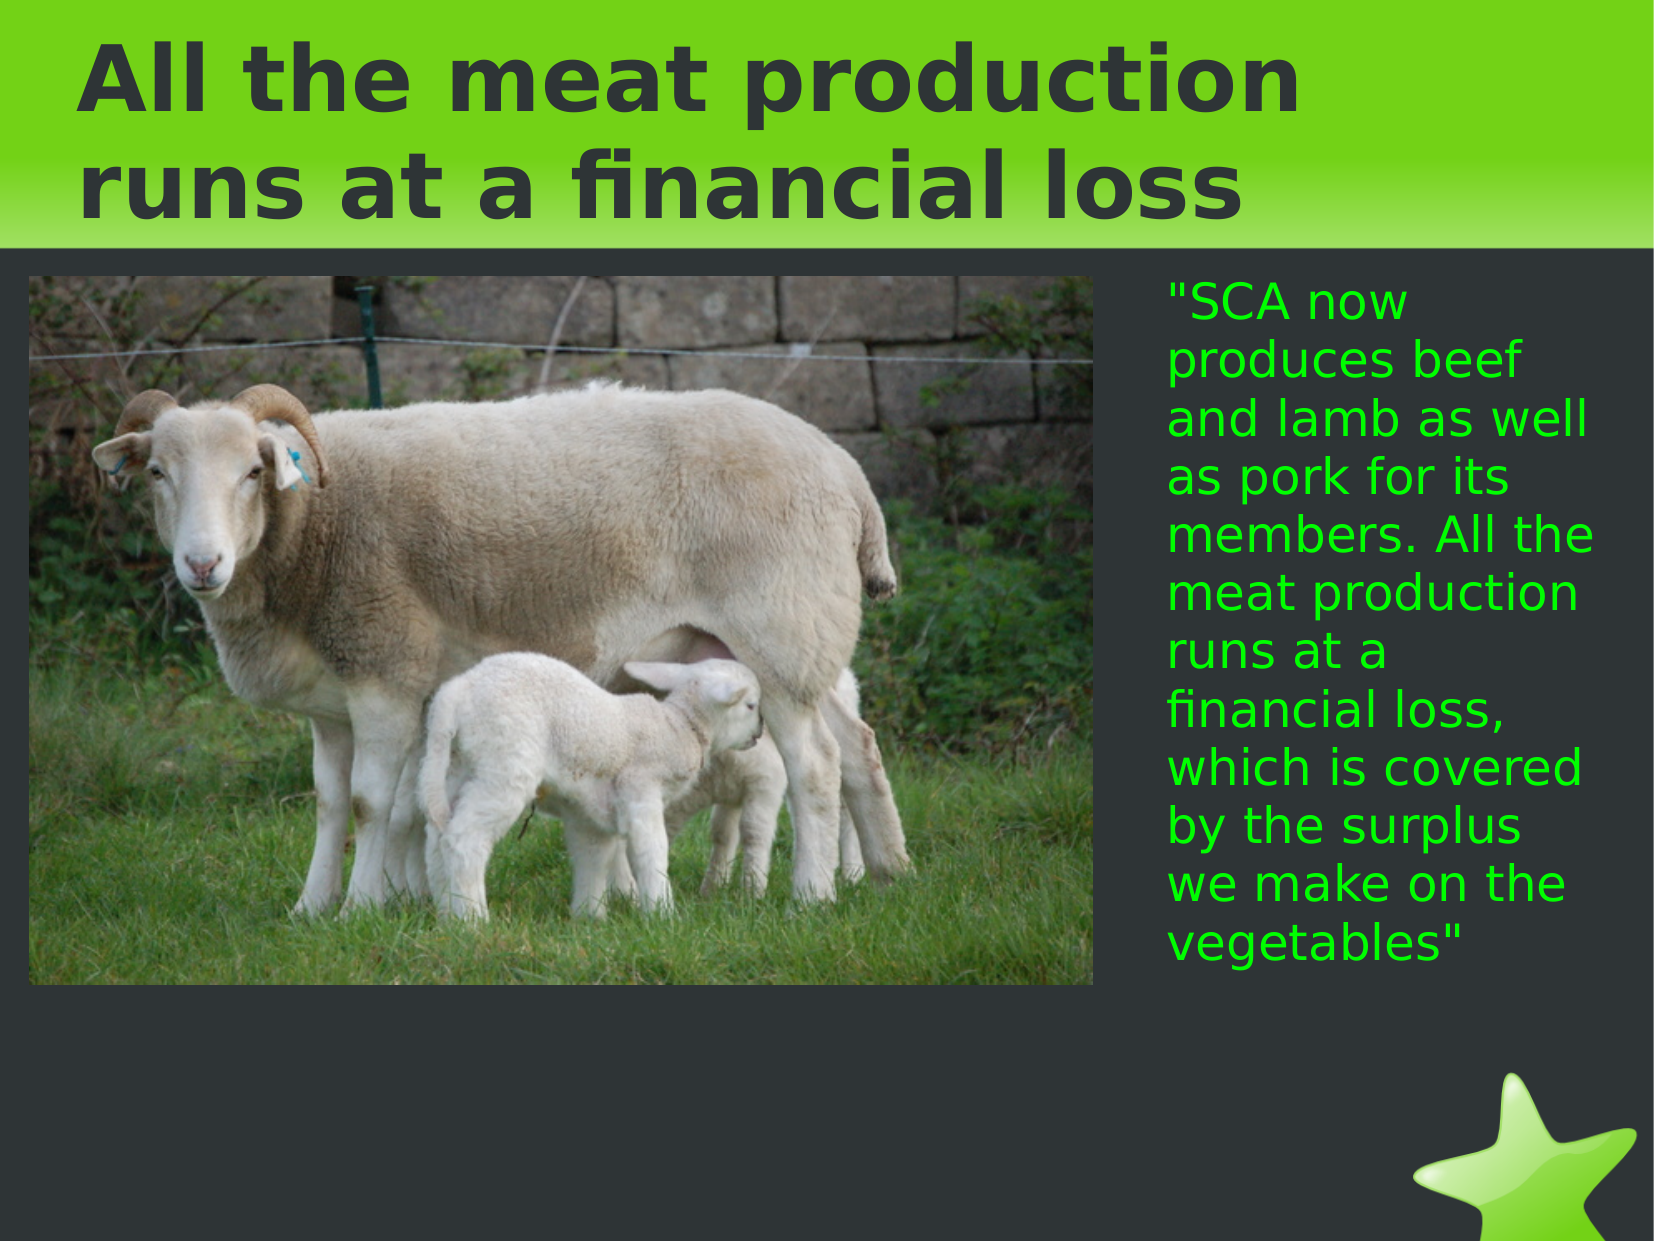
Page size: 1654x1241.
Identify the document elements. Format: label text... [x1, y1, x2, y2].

title All the meat production runs at a financial loss [76, 25, 1565, 240]
picture [0, 0, 1654, 1241]
text_box "SCA now produces beef and lamb as well as pork for its members. All the meat production runs at a financial loss, which is covered by the surplus we make on the vegetables" [1151, 265, 1625, 1080]
